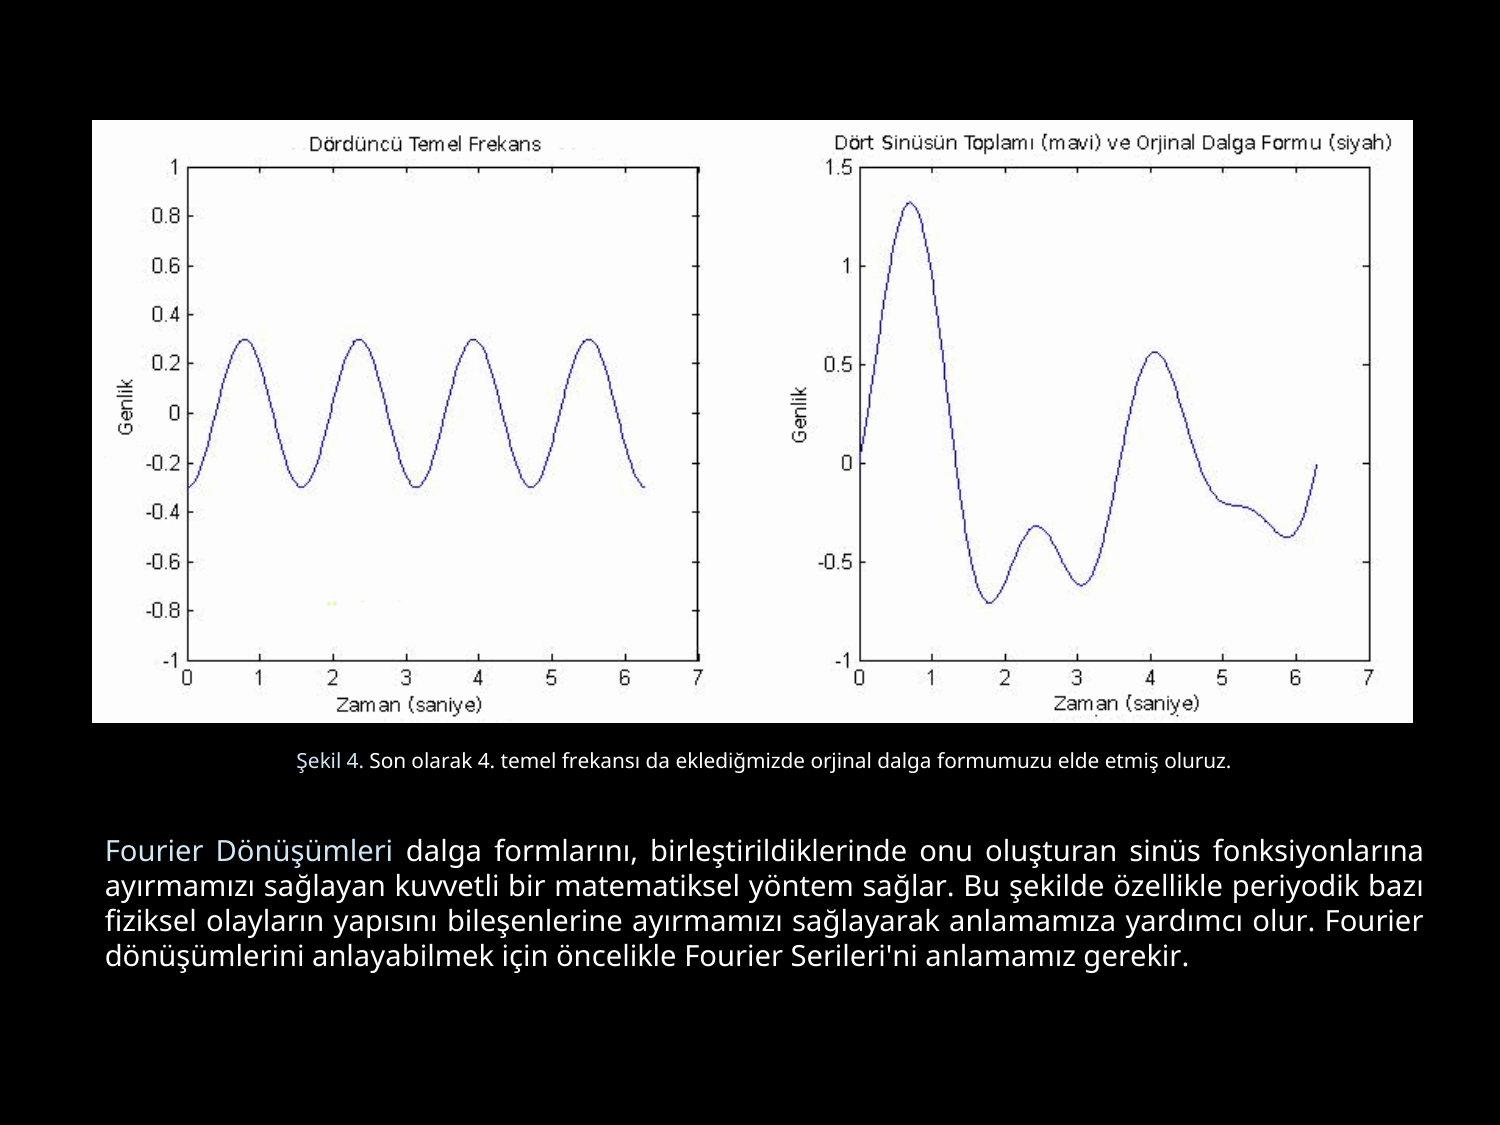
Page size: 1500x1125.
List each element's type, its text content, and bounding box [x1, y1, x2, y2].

text_box Fourier Dönüşümleri dalga formlarını, birleştirildiklerinde onu oluşturan sinüs fonksiyonlarına ayırmamızı sağlayan kuvvetli bir matematiksel yöntem sağlar. Bu şekilde özellikle periyodik bazı fiziksel olayların yapısını bileşenlerine ayırmamızı sağlayarak anlamamıza yardımcı olur. Fourier dönüşümlerini anlayabilmek için öncelikle Fourier Serileri'ni anlamamız gerekir. [90, 825, 1441, 1015]
picture [92, 120, 1413, 723]
text_box Şekil 4. Son olarak 4. temel frekansı da eklediğmizde orjinal dalga formumuzu elde etmiş oluruz. [111, 740, 1417, 786]
